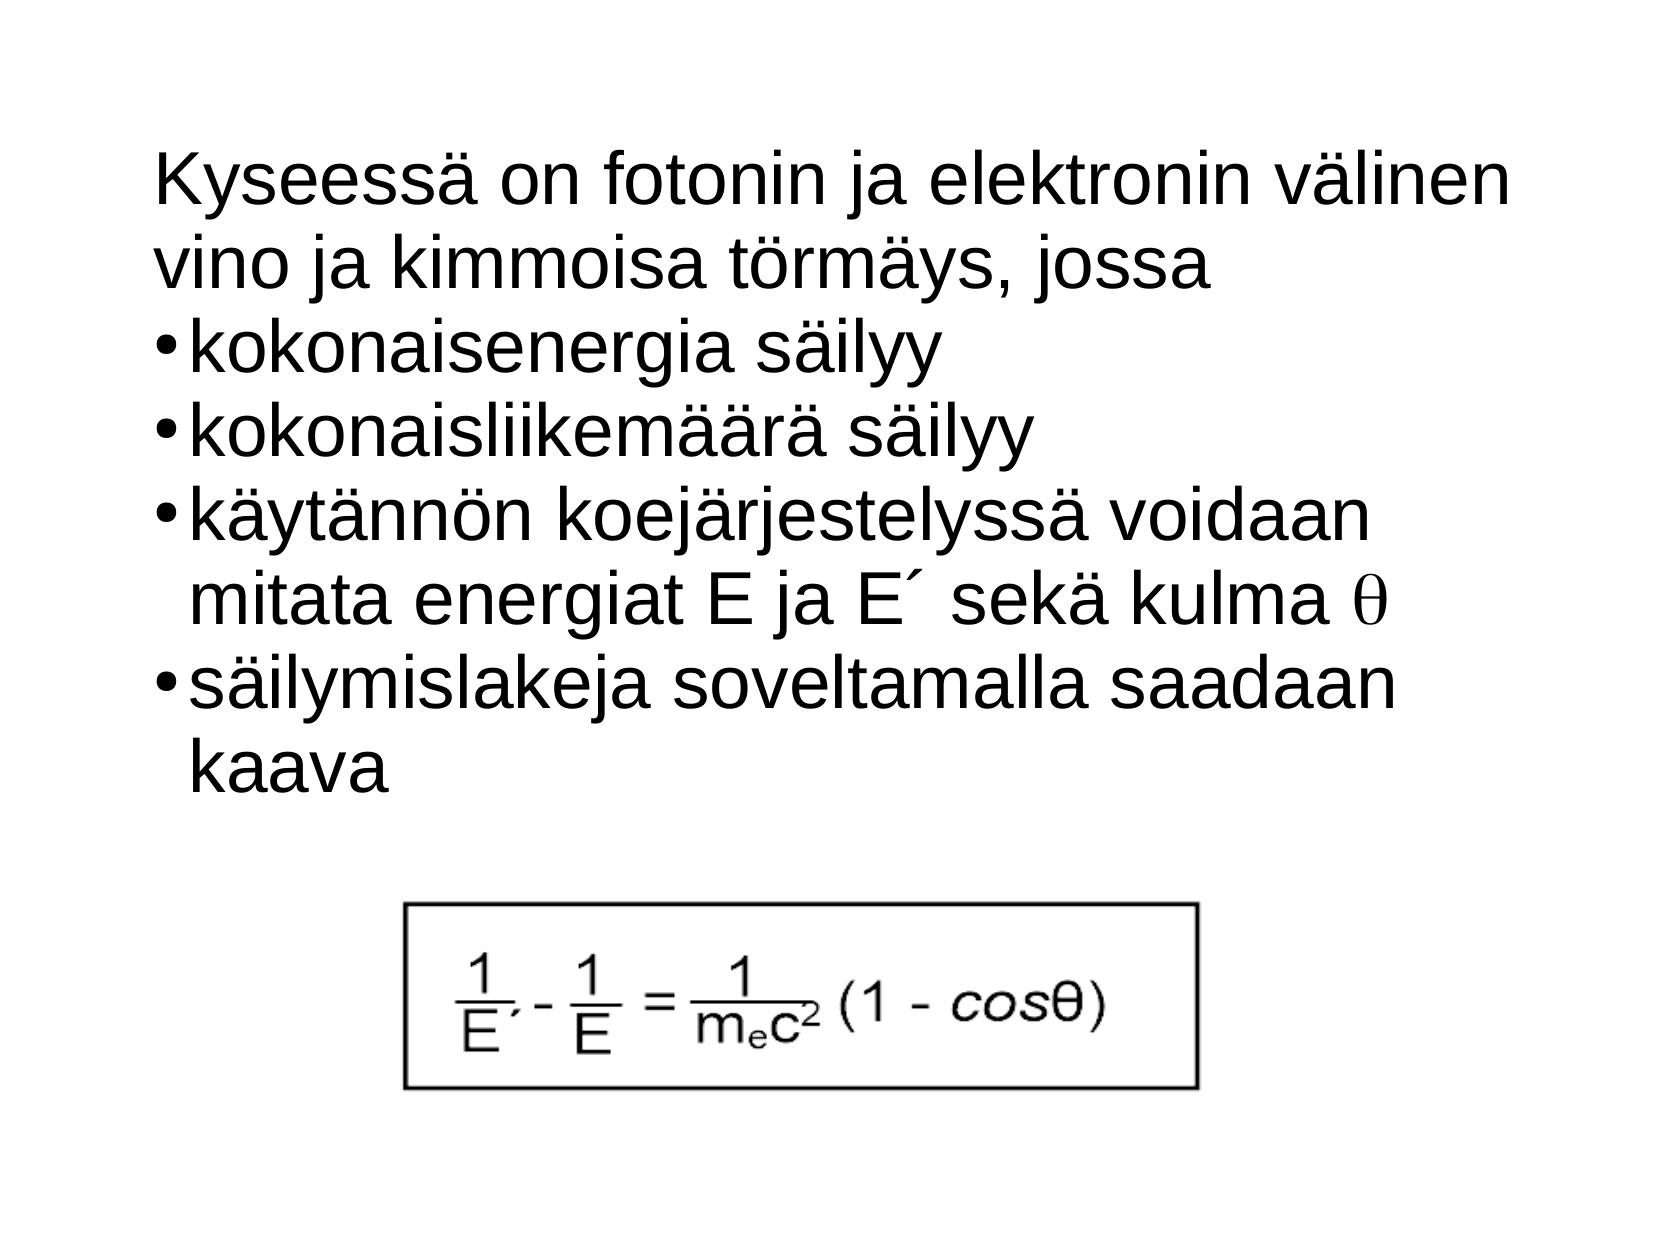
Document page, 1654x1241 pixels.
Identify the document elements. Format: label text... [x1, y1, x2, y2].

text_box Kyseessä on fotonin ja elektronin välinen vino ja kimmoisa törmäys, jossa kokonaisenergia säilyy kokonaisliikemäärä säilyy käytännön koejärjestelyssä voidaan mitata energiat E ja E´ sekä kulma q säilymislakeja soveltamalla saadaan kaava [138, 129, 1571, 825]
picture [377, 870, 1235, 1111]
